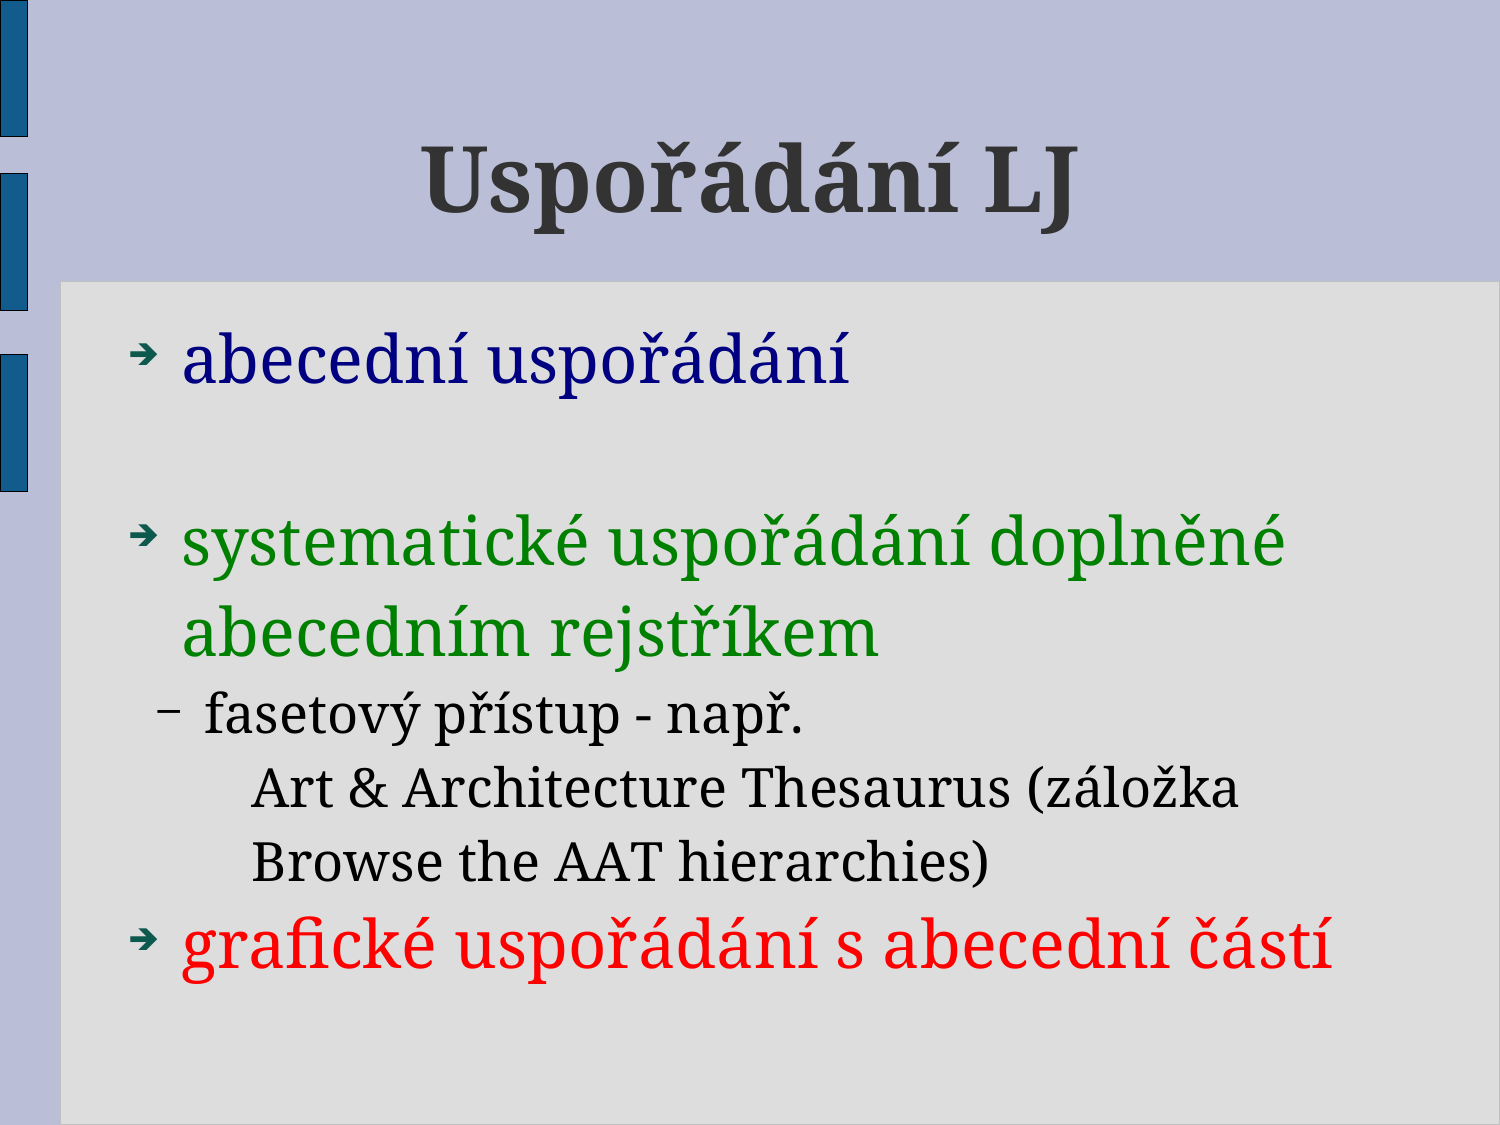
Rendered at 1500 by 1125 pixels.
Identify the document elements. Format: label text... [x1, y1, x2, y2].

title Uspořádání LJ [110, 90, 1392, 264]
list abecední uspořádání systematické uspořádání doplněné abecedním rejstříkem fasetový přístup - např. Art & Architecture Thesaurus (záložka Browse the AAT hierarchies) grafické uspořádání s abecední částí [110, 312, 1392, 1007]
